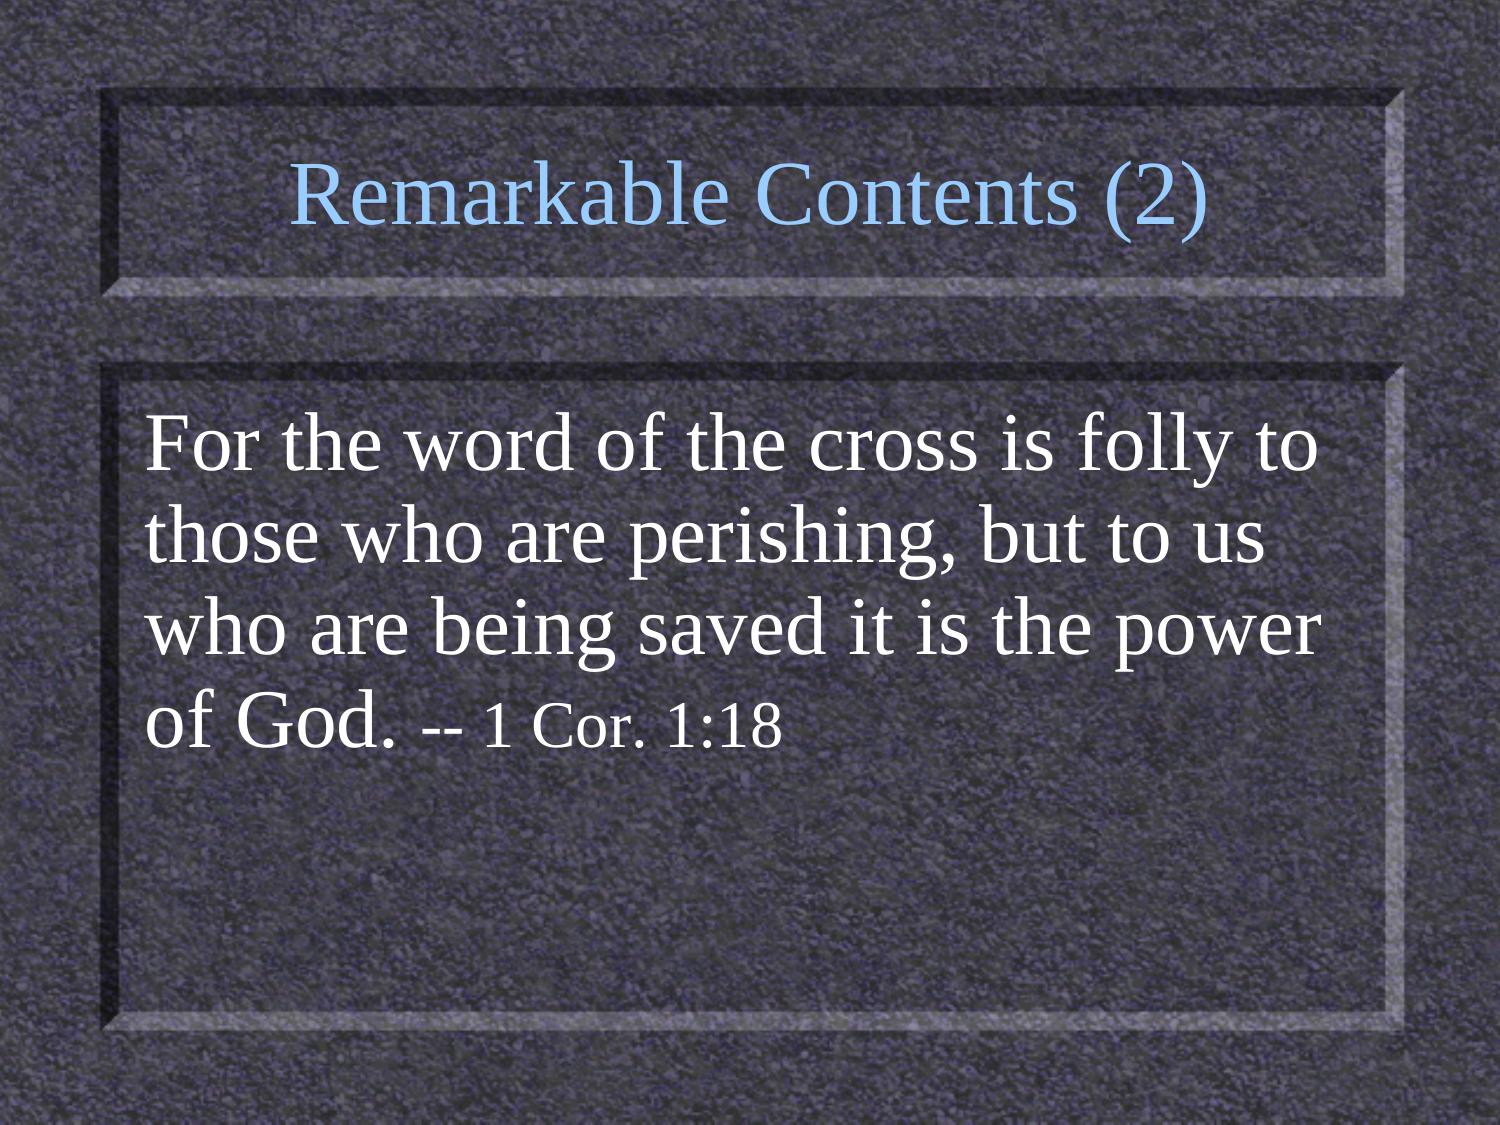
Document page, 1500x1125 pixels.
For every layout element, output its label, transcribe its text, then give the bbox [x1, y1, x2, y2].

title Remarkable Contents (2) [150, 76, 1351, 312]
text_box For the word of the cross is folly to those who are perishing, but to us who are being saved it is the power of God. -- 1 Cor. 1:18 [130, 388, 1388, 773]
picture [0, 0, 1500, 1125]
